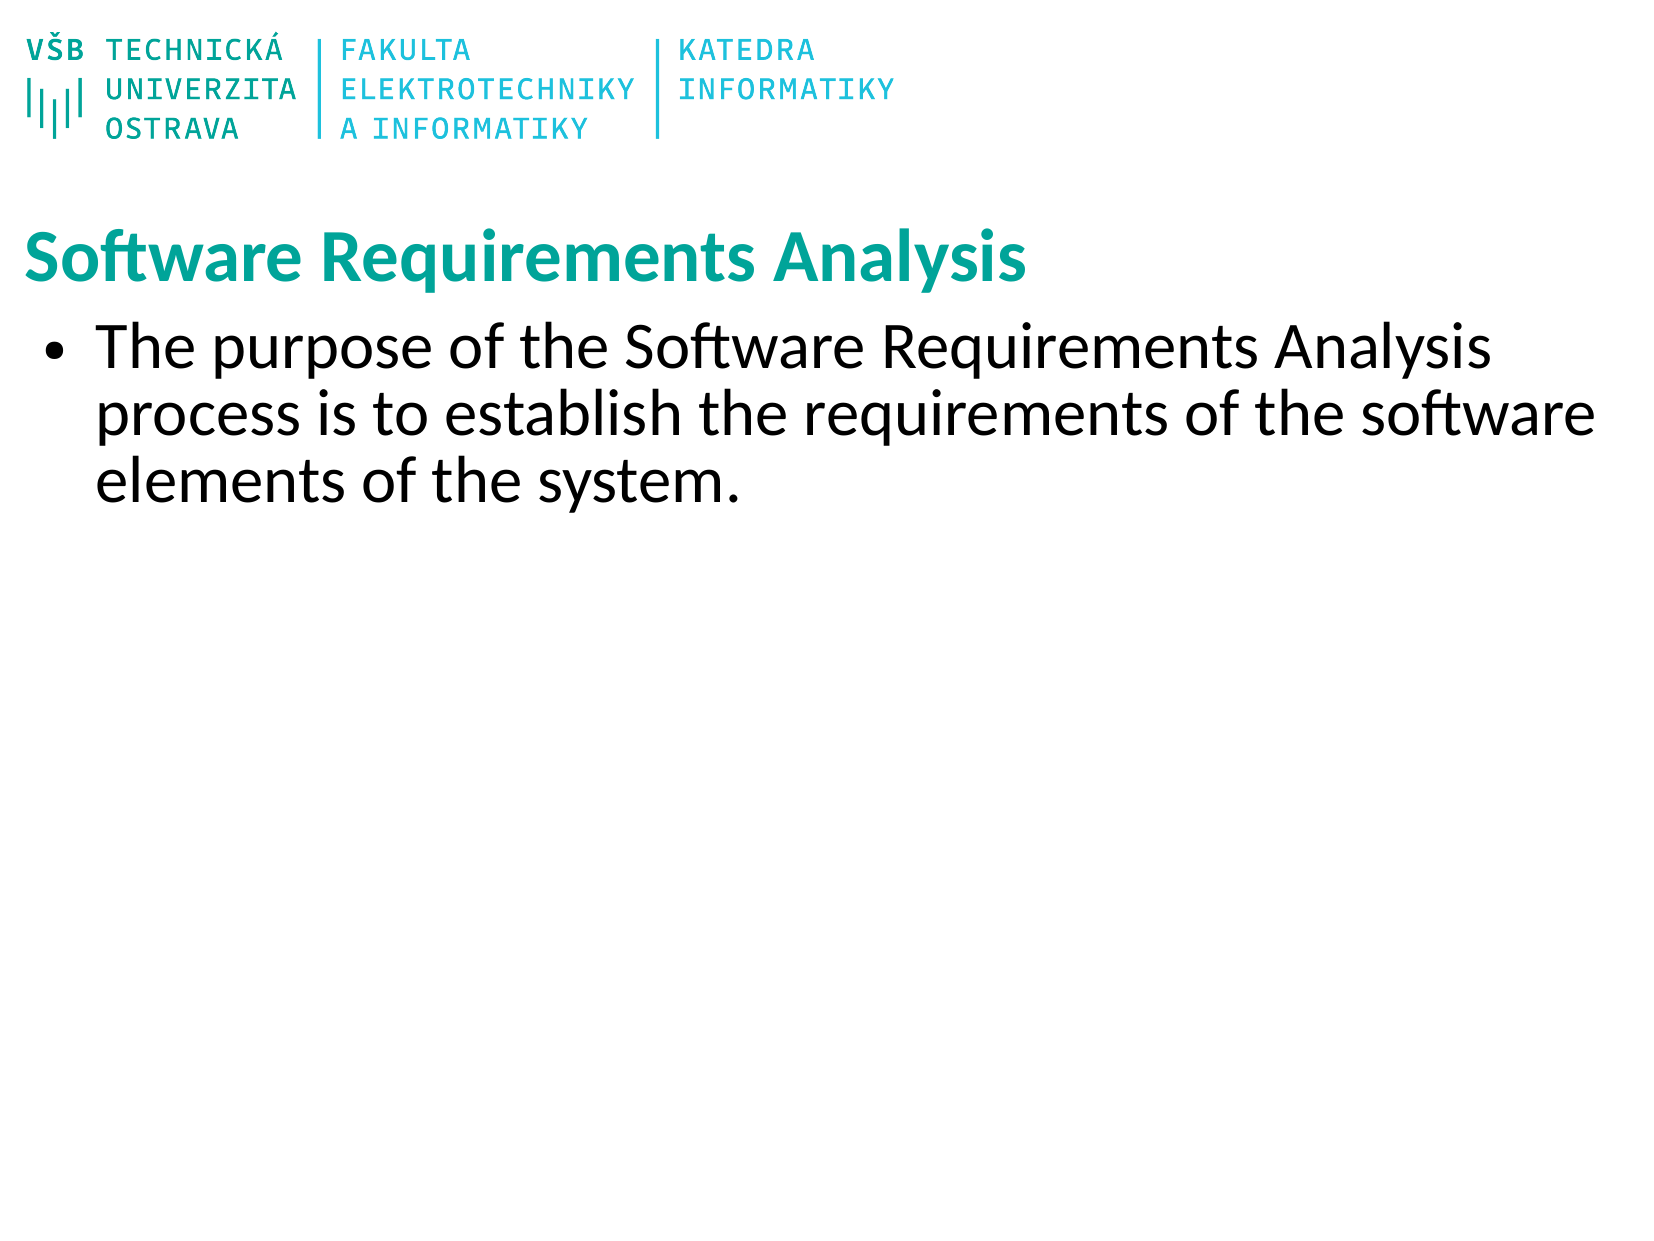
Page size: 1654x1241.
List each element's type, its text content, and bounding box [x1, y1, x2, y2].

list The purpose of the Software Requirements Analysis process is to establish the requirements of the software elements of the system. [24, 318, 1629, 1146]
title Software Requirements Analysis [24, 169, 1629, 301]
picture [26, 31, 894, 139]
